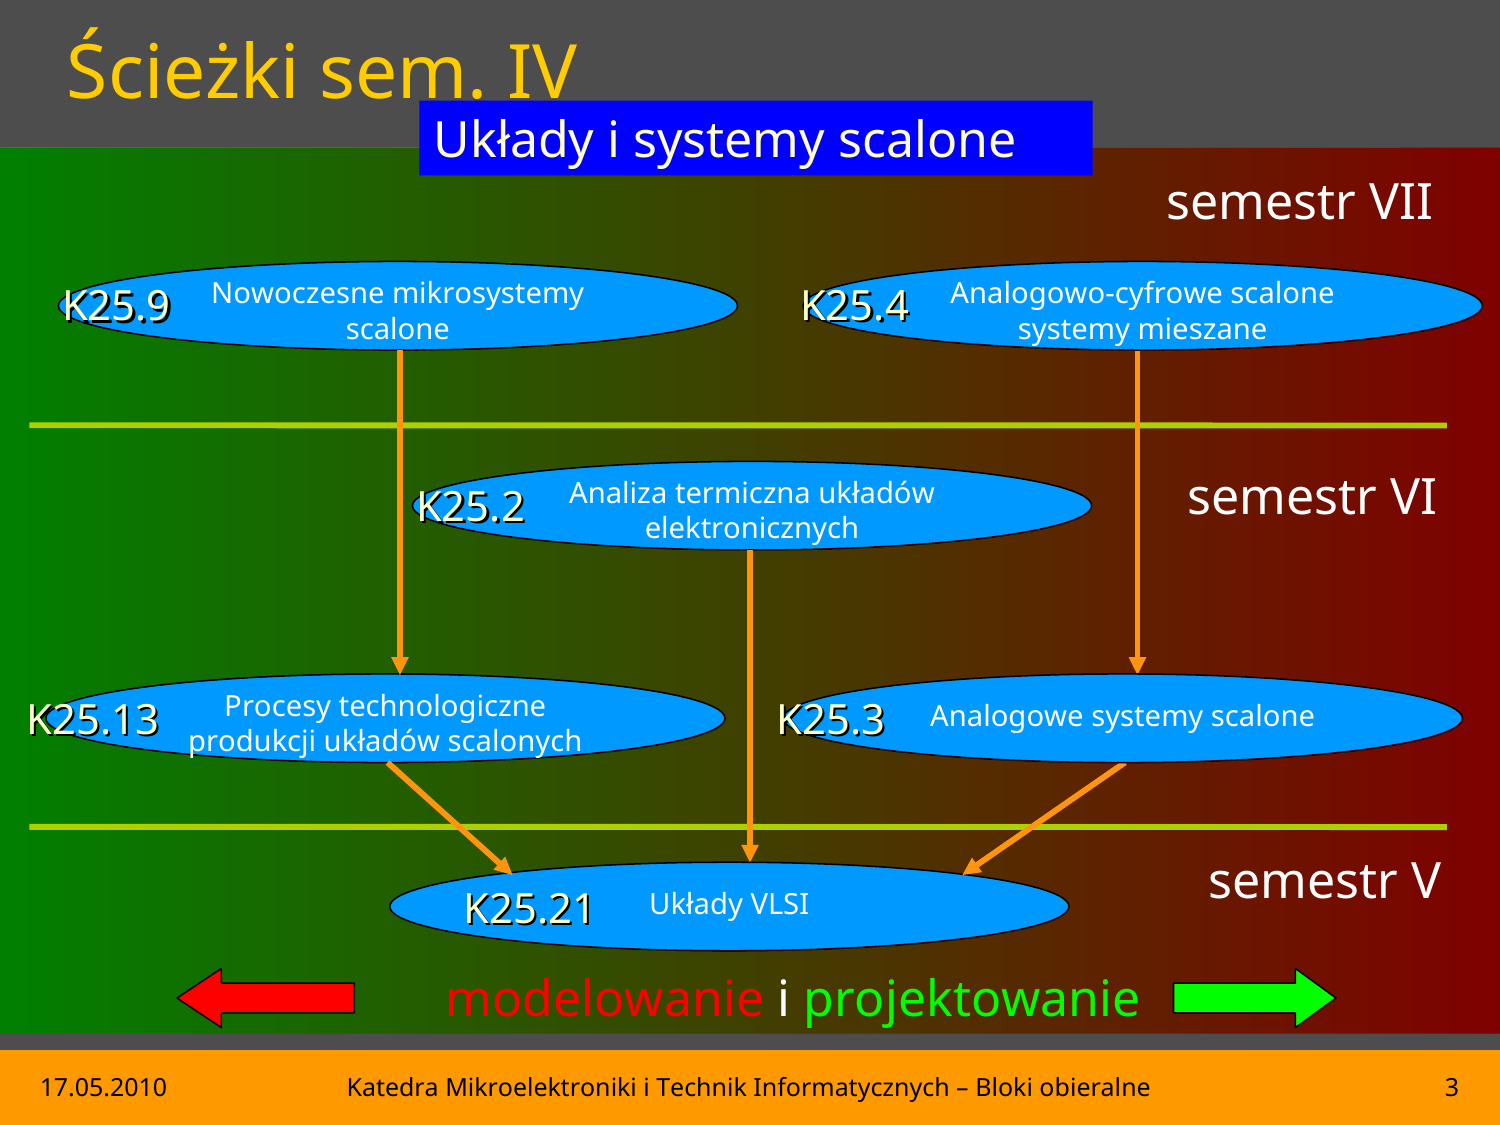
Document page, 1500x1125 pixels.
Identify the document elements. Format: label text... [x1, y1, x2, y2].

text_box semestr V [1193, 840, 1477, 916]
text_box Analiza termiczna układów elektronicznych [519, 461, 1092, 550]
text_box Procesy technologiczne produkcji układów scalonych [160, 673, 726, 763]
text_box Układy VLSI [498, 862, 1070, 951]
text_box K25.13 [11, 685, 219, 751]
text_box K25.21 [448, 874, 656, 939]
text_box Analogowe systemy scalone [885, 673, 1463, 763]
text_box semestr VI [1172, 456, 1477, 532]
text_box semestr VII [1151, 161, 1477, 237]
title Ścieżki sem. IV [52, 12, 1469, 127]
text_box modelowanie i projektowanie [430, 958, 1085, 1034]
text_box K25.4 [785, 271, 993, 337]
text_box K25.3 [761, 685, 969, 750]
text_box K25.2 [401, 472, 609, 538]
text_box Układy VLSI [389, 881, 448, 932]
text_box Układy i systemy scalone [419, 100, 1093, 176]
text_box Nowoczesne mikrosystemy scalone [156, 261, 738, 351]
text_box K25.9 [47, 271, 254, 337]
text_box Analogowo-cyfrowe scalone systemy mieszane [901, 261, 1483, 351]
text_box [0, 147, 1500, 1034]
